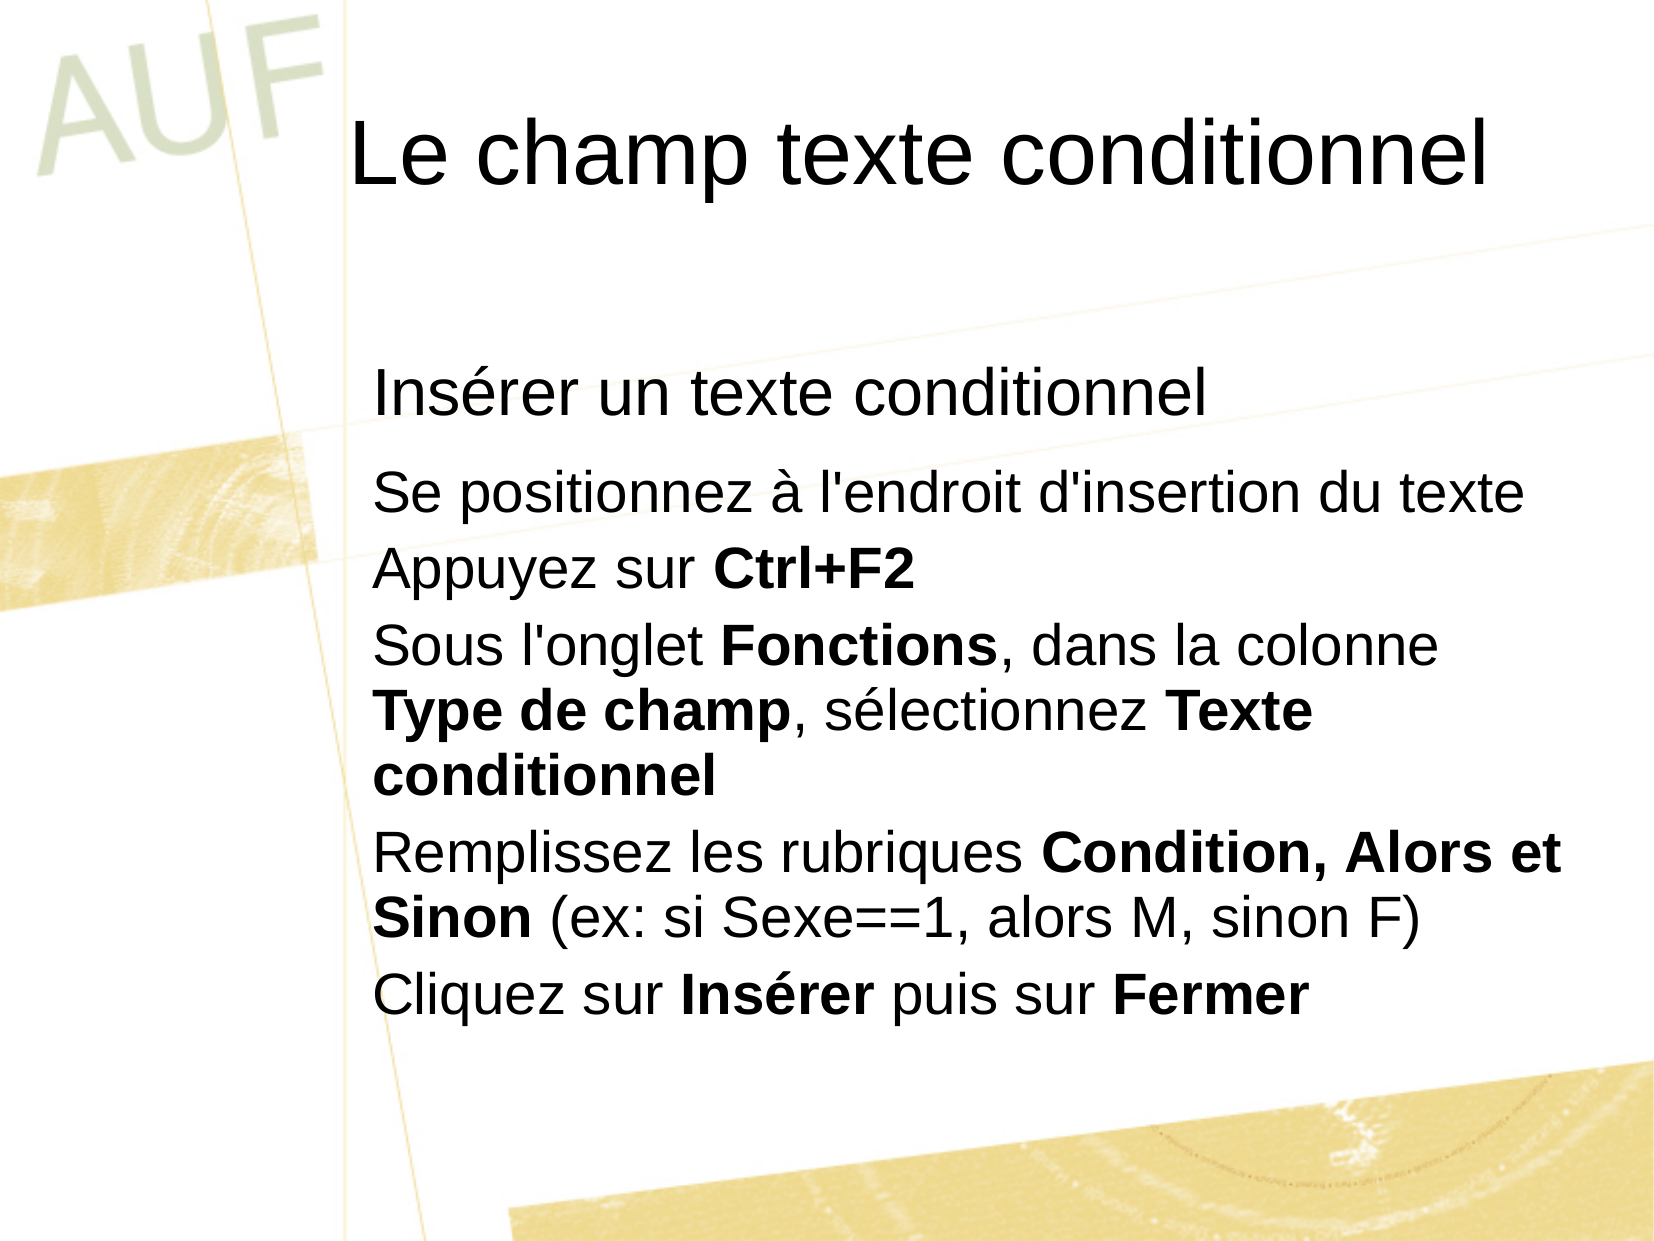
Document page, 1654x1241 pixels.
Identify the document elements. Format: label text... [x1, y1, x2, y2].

title Le champ texte conditionnel [82, 49, 1571, 257]
subtitle Insérer un texte conditionnel Se positionnez à l'endroit d'insertion du texte Appuyez sur Ctrl+F2 Sous l'onglet Fonctions, dans la colonne Type de champ, sélectionnez Texte conditionnel Remplissez les rubriques Condition, Alors et Sinon (ex: si Sexe==1, alors M, sinon F) Cliquez sur Insérer puis sur Fermer [88, 289, 1577, 1093]
picture [0, 0, 1654, 1241]
